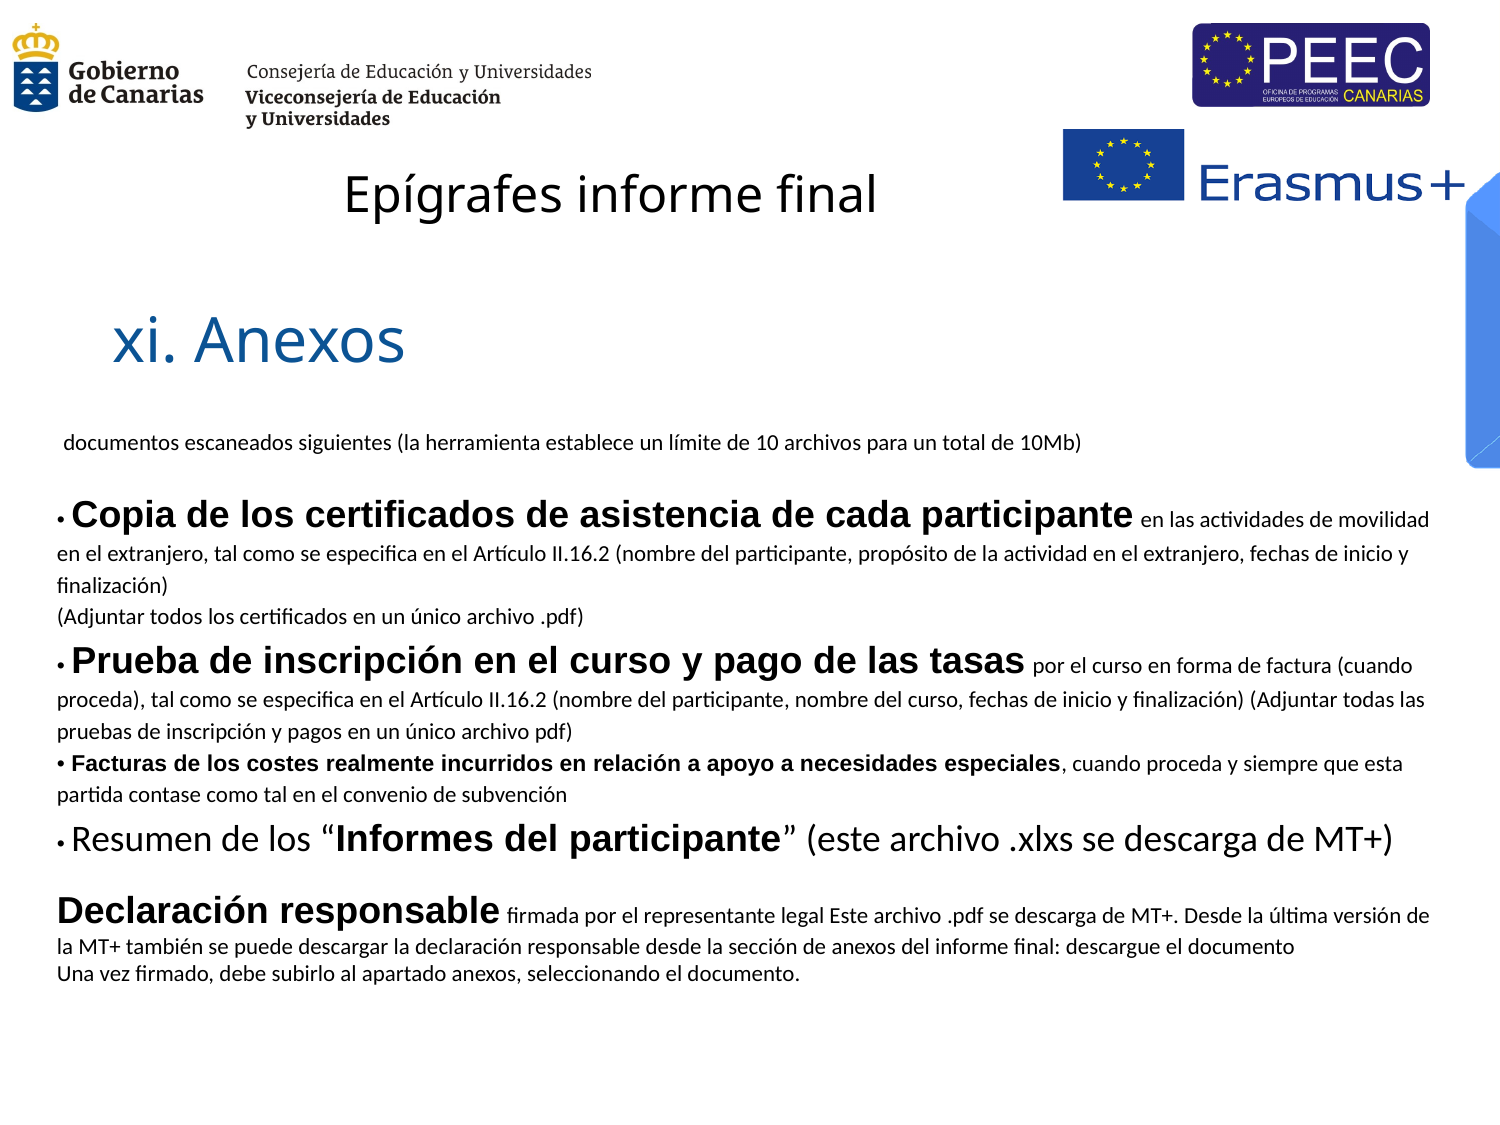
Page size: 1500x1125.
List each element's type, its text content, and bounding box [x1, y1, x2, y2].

picture [1062, 0, 1500, 492]
text_box xi. Anexos [97, 254, 649, 420]
text_box Epígrafes informe final [88, 140, 1134, 246]
picture [12, 23, 591, 130]
text_box documentos escaneados siguientes (la herramienta establece un límite de 10 archivos para un total de 10Mb) • Copia de los certificados de asistencia de cada participante en las actividades de movilidad en el extranjero, tal como se especifica en el Artículo II.16.2 (nombre del participante, propósito de la actividad en el extranjero, fechas de inicio y finalización) (Adjuntar todos los certificados en un único archivo .pdf) • Prueba de inscripción en el curso y pago de las tasas por el curso en forma de factura (cuando proceda), tal como se especifica en el Artículo II.16.2 (nombre del participante, nombre del curso, fechas de inicio y finalización) (Adjuntar todas las pruebas de inscripción y pagos en un único archivo pdf) • Facturas de los costes realmente incurridos en relación a apoyo a necesidades especiales, cuando proceda y siempre que esta partida contase como tal en el convenio de subvención • Resumen de los “Informes del participante” (este archivo .xlxs se descarga de MT+) Declaración responsable firmada por el representante legal Este archivo .pdf se descarga de MT+. Desde la última versión de la MT+ también se puede descargar la declaración responsable desde la sección de anexos del informe final: descargue el documento Una vez firmado, debe subirlo al apartado anexos, seleccionando el documento. [56, 397, 1444, 1062]
